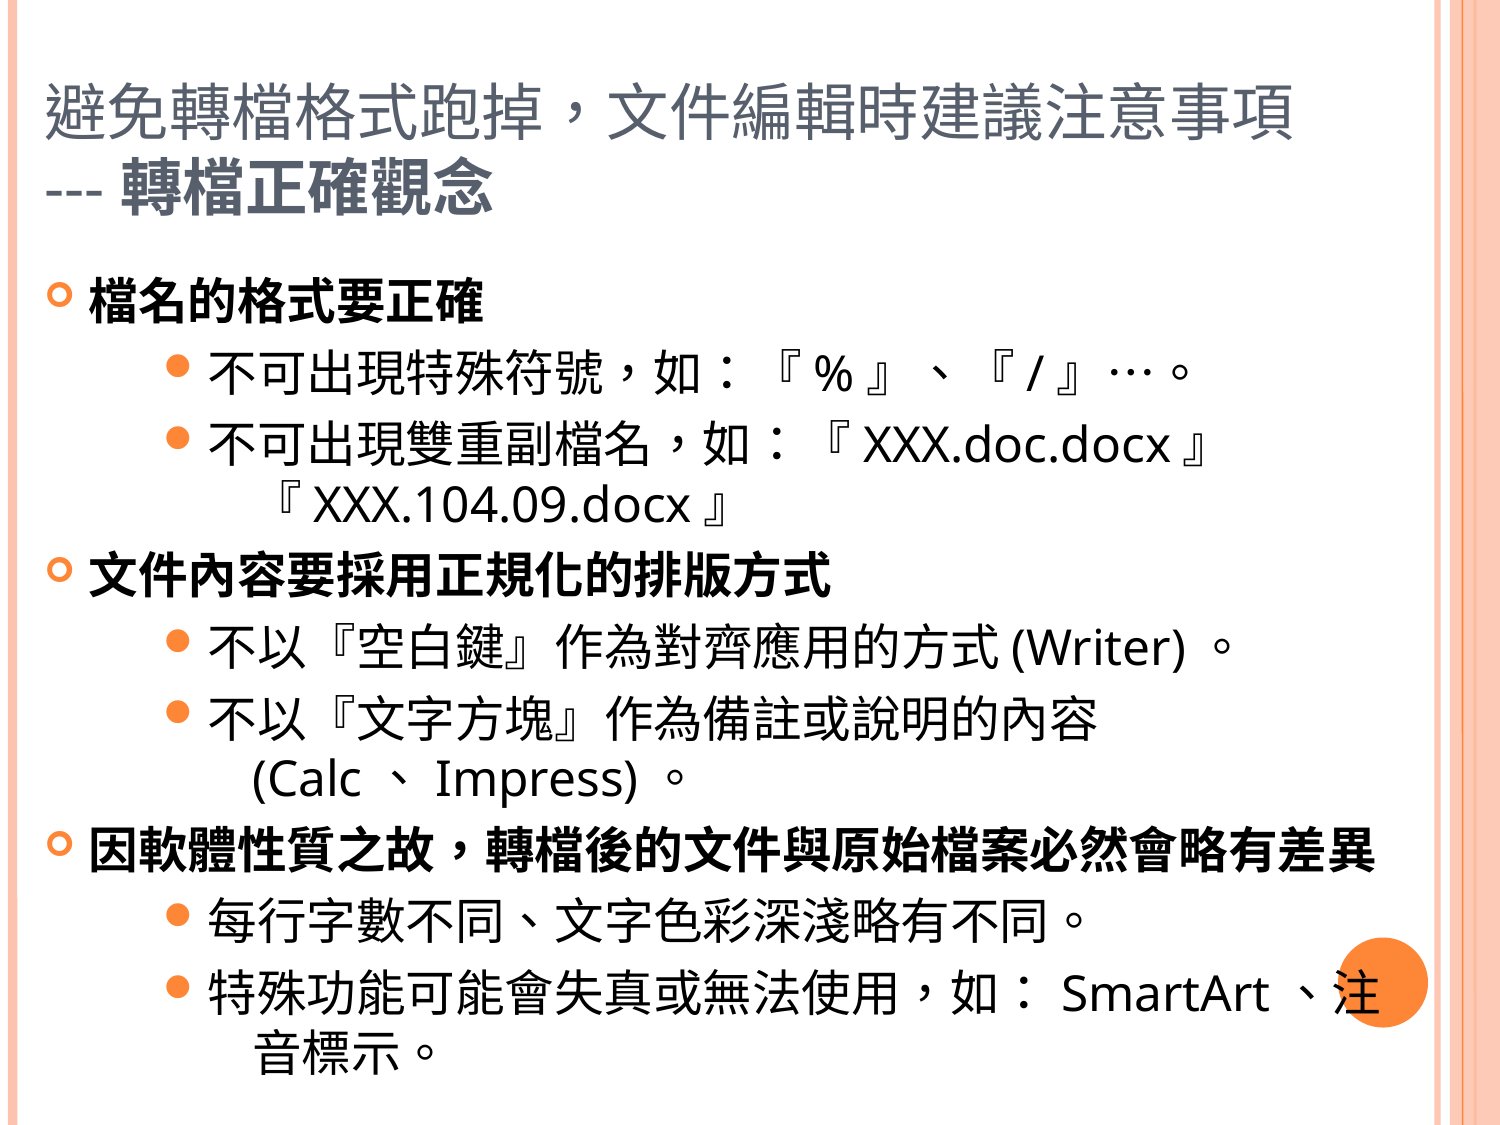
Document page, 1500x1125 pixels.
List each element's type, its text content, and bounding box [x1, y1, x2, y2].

title 避免轉檔格式跑掉，文件編輯時建議注意事項 ---轉檔正確觀念 [29, 42, 1377, 231]
list 檔名的格式要正確 不可出現特殊符號，如：『%』、『/』…。 不可出現雙重副檔名，如：『XXX.doc.docx』『XXX.104.09.docx』 文件內容要採用正規化的排版方式 不以『空白鍵』作為對齊應用的方式(Writer)。 不以『文字方塊』作為備註或說明的內容(Calc、Impress)。 因軟體性質之故，轉檔後的文件與原始檔案必然會略有差異 每行字數不同、文字色彩深淺略有不同。 特殊功能可能會失真或無法使用，如：SmartArt、注音標示。 [29, 262, 1424, 1095]
